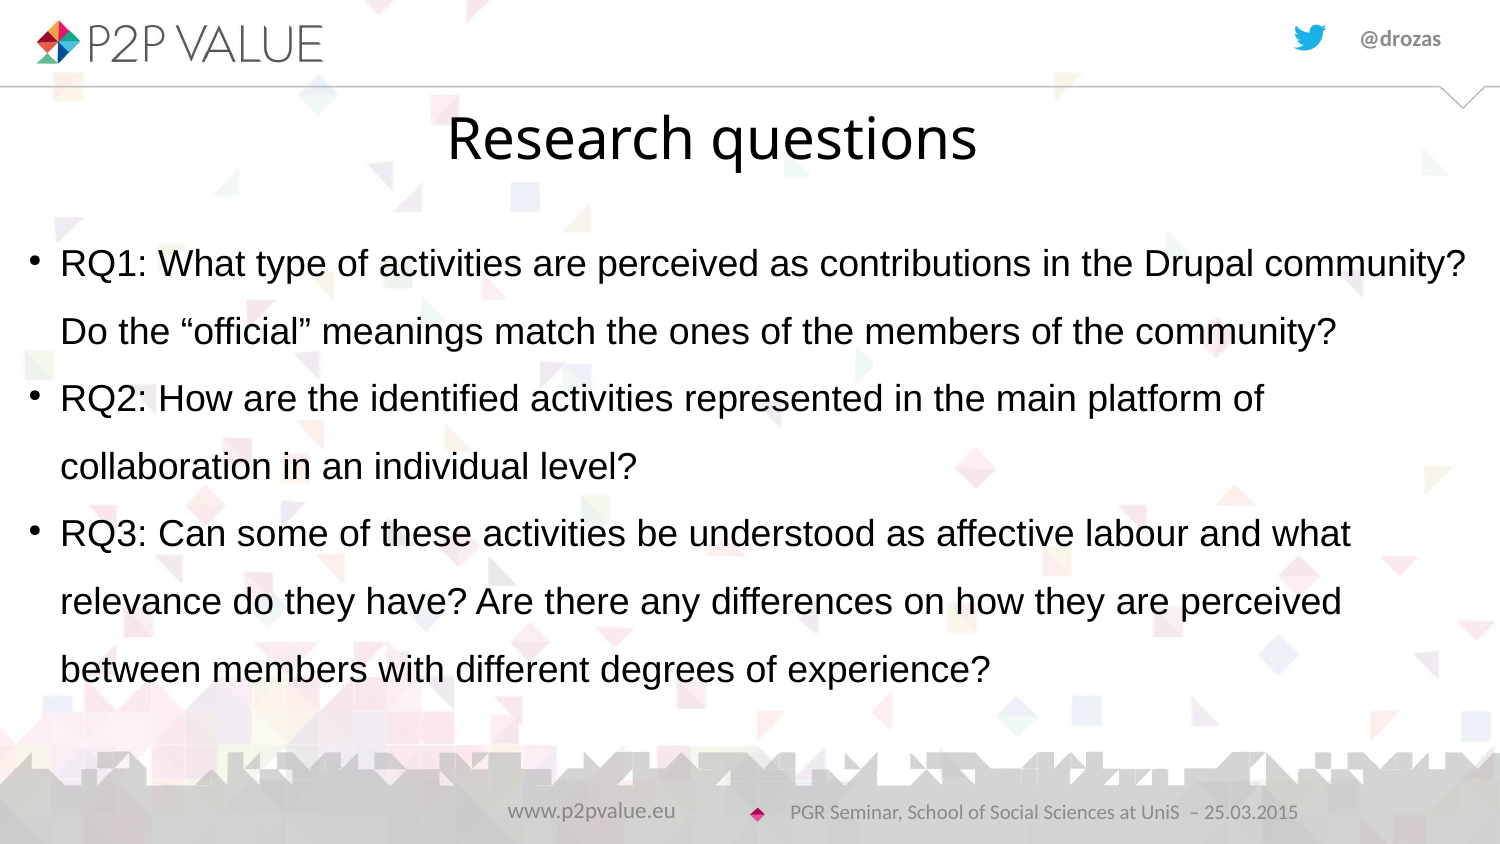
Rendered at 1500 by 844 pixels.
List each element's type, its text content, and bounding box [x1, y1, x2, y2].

text_box www.p2pvalue.eu [501, 789, 720, 829]
text_box @drozas [1333, 15, 1455, 60]
title Research questions [60, 92, 1366, 181]
subtitle RQ1: What type of activities are perceived as contributions in the Drupal community? Do the “official” meanings match the ones of the members of the community? RQ2: How are the identified activities represented in the main platform of collaboration in an individual level? RQ3: Can some of these activities be understood as affective labour and what relevance do they have? Are there any differences on how they are perceived between members with different degrees of experience? [15, 210, 1496, 766]
picture [0, 0, 1500, 844]
text_box PGR Seminar, School of Social Sciences at UniS – 25.03.2015 [777, 788, 1470, 834]
